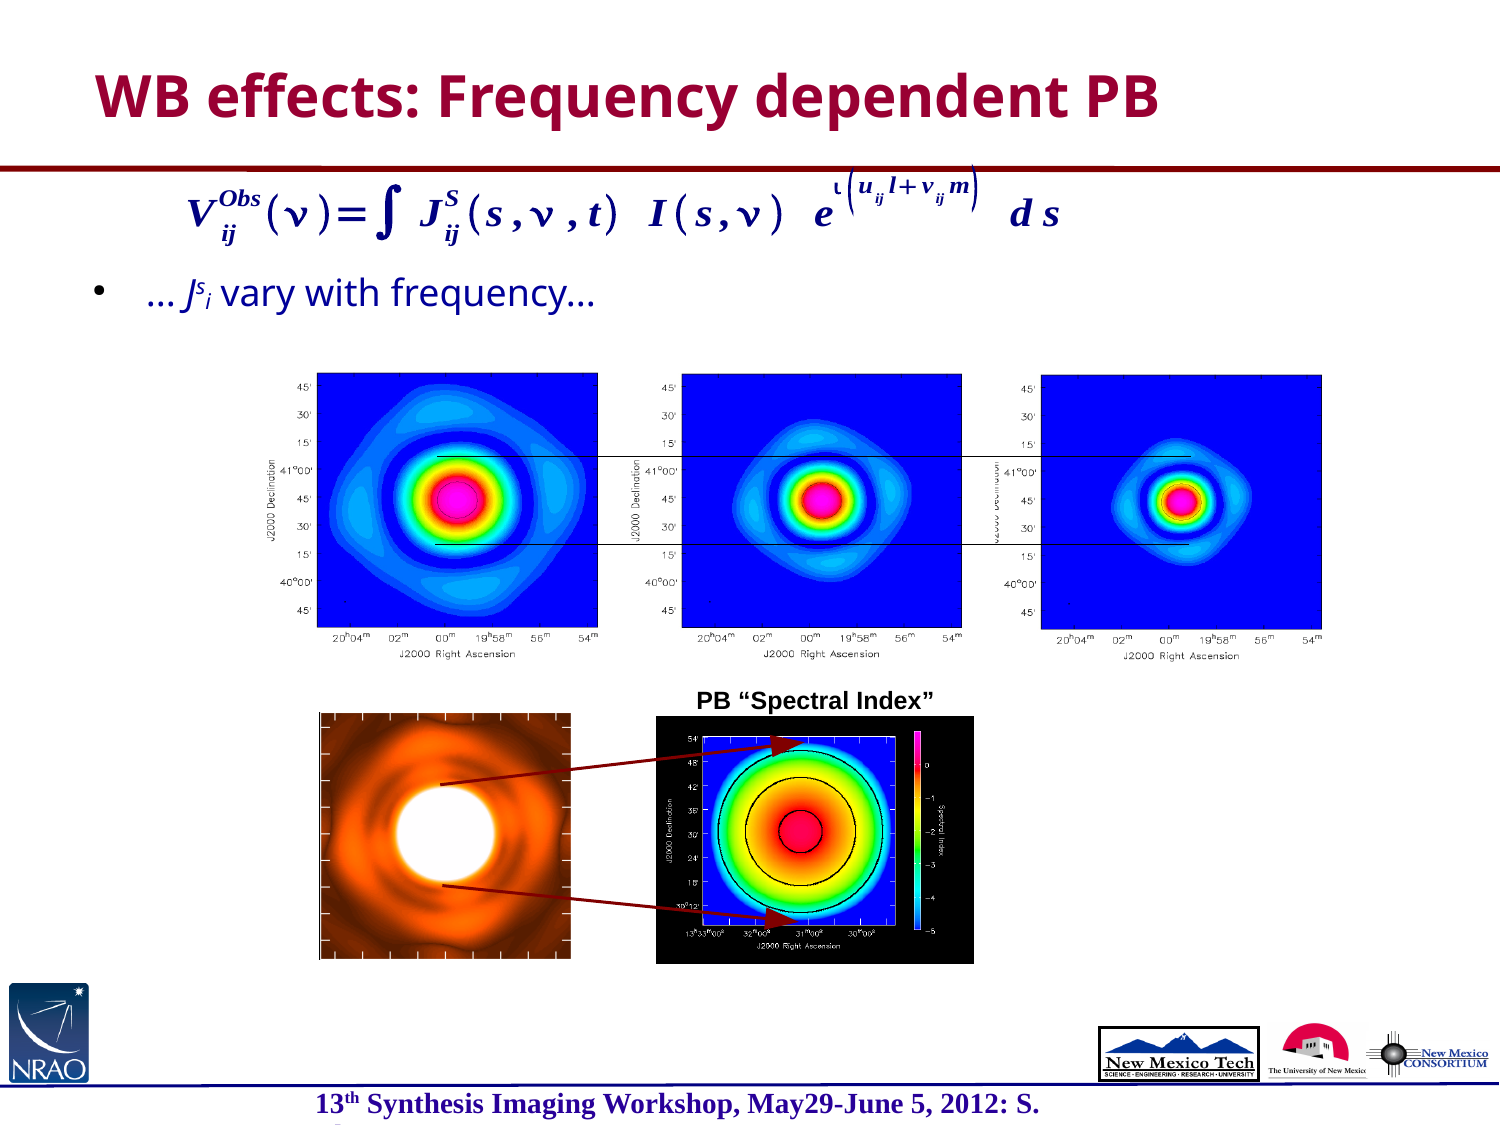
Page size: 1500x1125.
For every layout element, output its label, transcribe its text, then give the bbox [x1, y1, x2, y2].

text_box PB “Spectral Index” [681, 679, 950, 716]
picture [1101, 1029, 1257, 1079]
list ... Jsi vary with frequency... [75, 179, 1483, 453]
chart [174, 161, 1070, 250]
title WB effects: Frequency dependent PB [81, 33, 1431, 157]
picture [0, 172, 1500, 1125]
picture [0, 0, 1500, 166]
